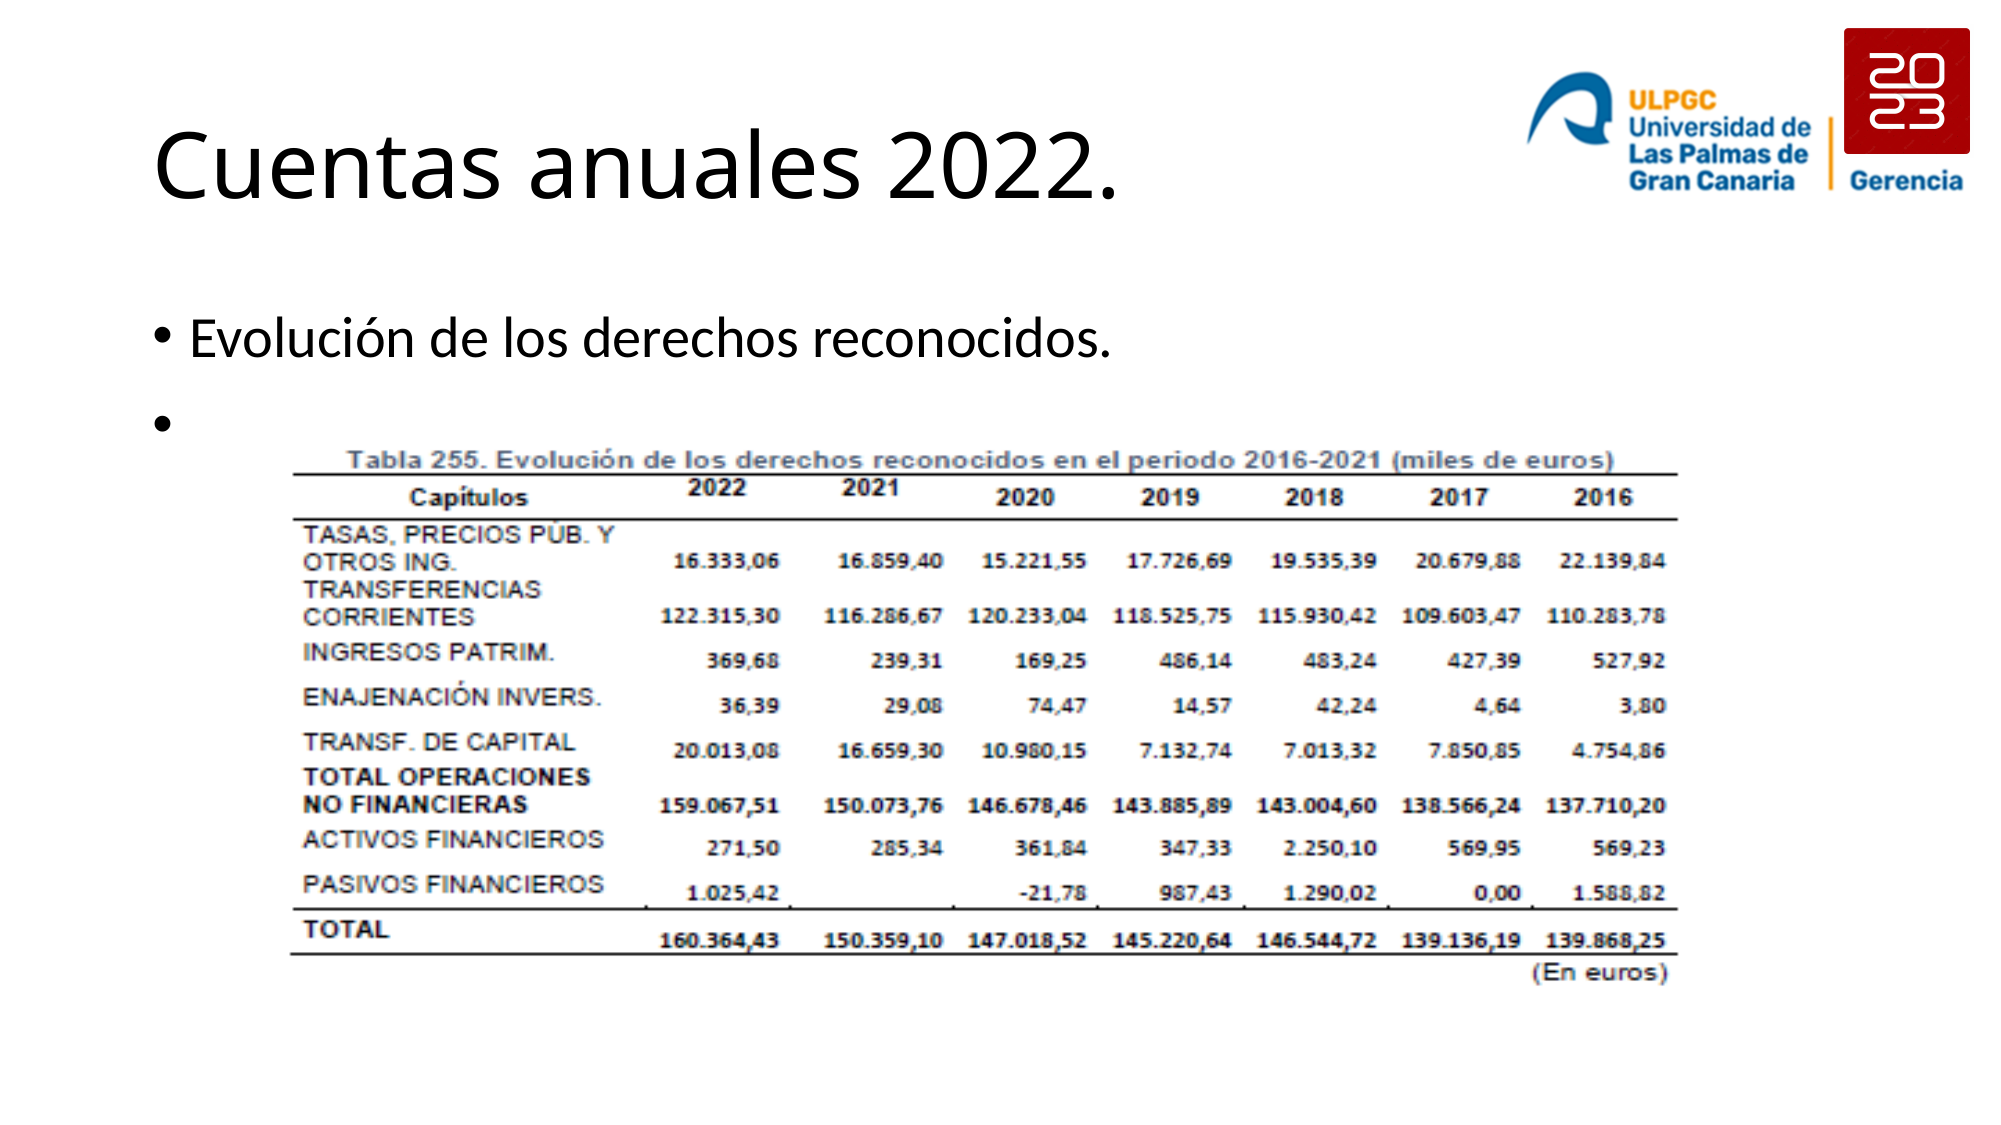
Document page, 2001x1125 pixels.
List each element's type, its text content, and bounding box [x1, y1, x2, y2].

list Evolución de los derechos reconocidos. [137, 299, 1863, 1014]
picture [1493, 24, 2000, 232]
picture [269, 424, 1731, 1014]
title Cuentas anuales 2022. [137, 59, 1863, 278]
